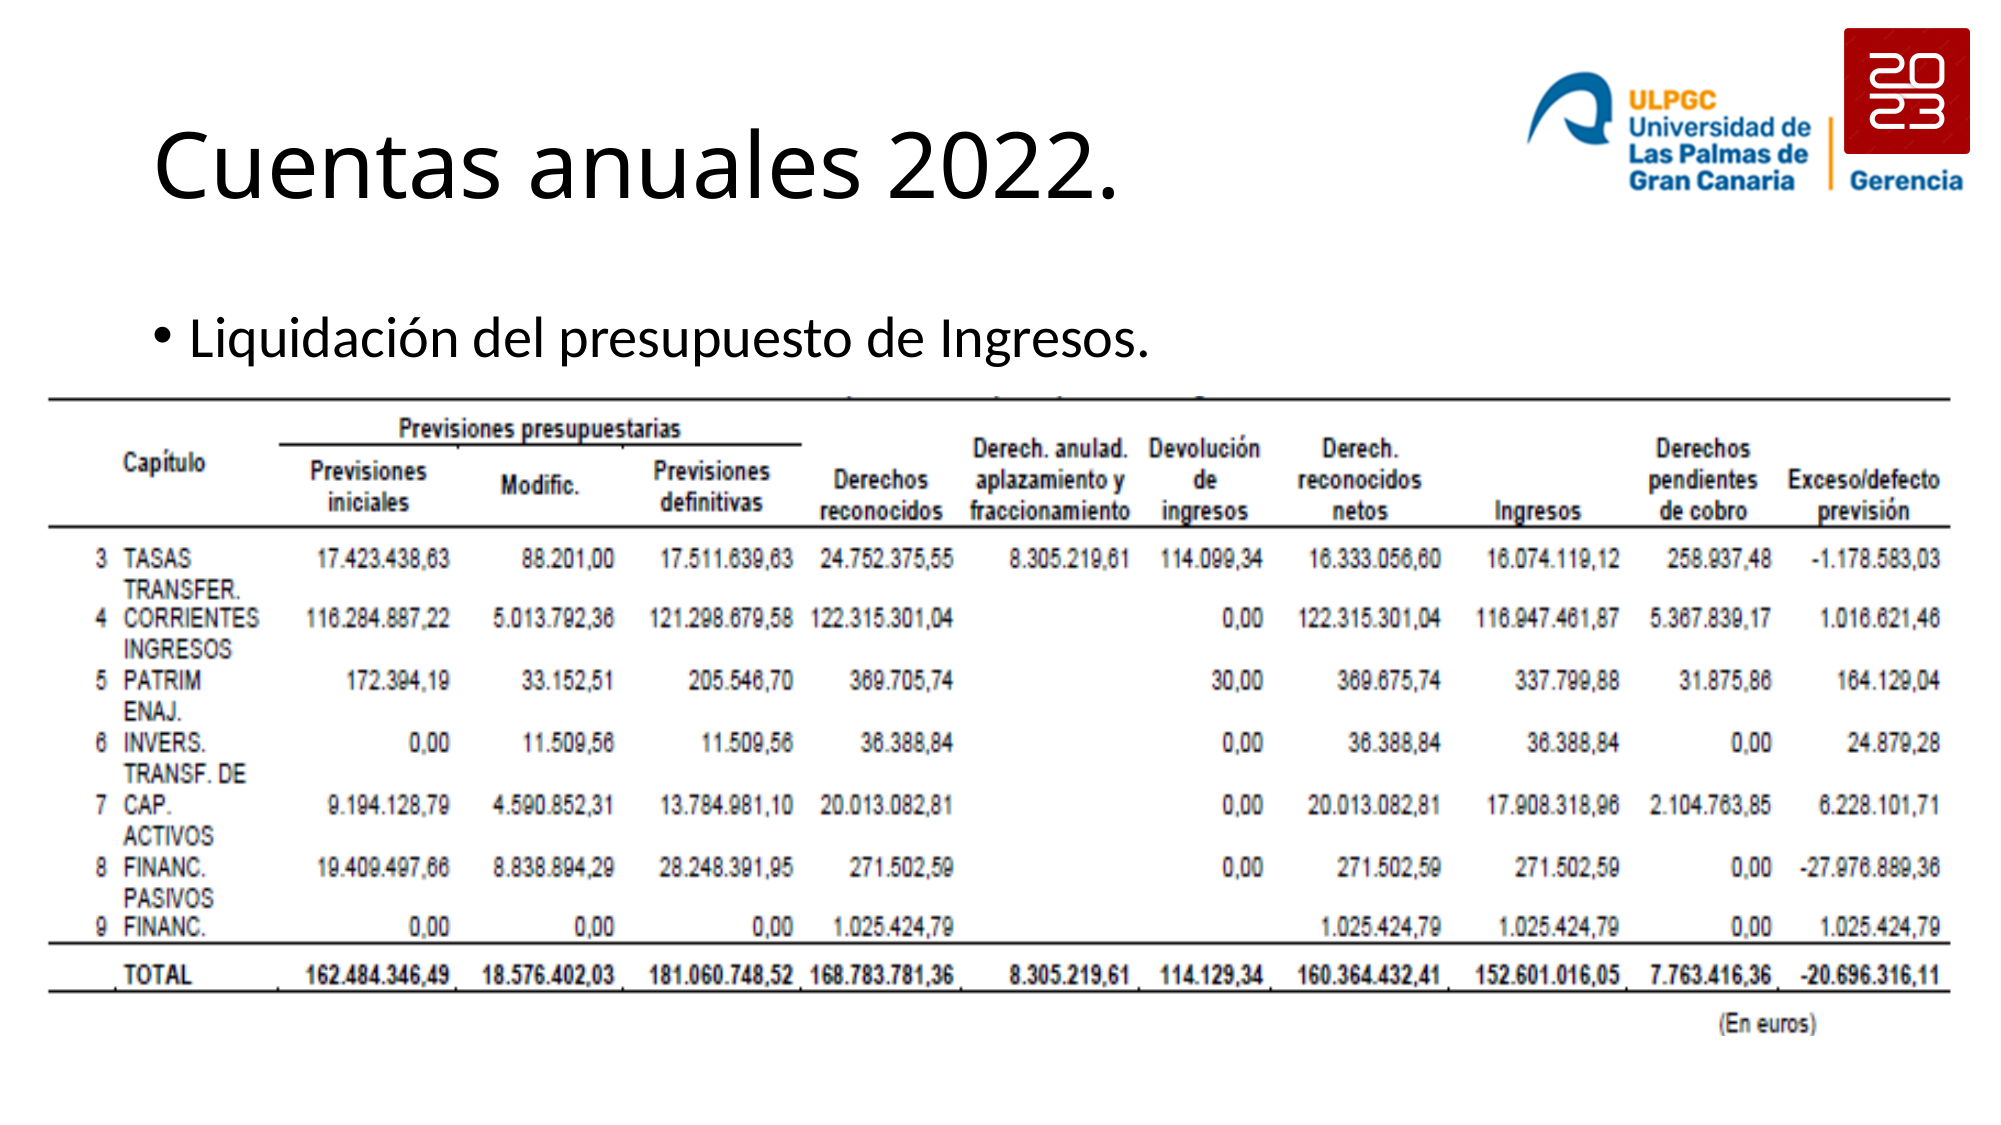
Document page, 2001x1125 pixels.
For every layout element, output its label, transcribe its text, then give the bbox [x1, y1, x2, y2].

list Liquidación del presupuesto de Ingresos. [137, 299, 1863, 396]
picture [1493, 24, 2000, 232]
picture [38, 396, 1960, 1036]
title Cuentas anuales 2022. [137, 59, 1863, 278]
